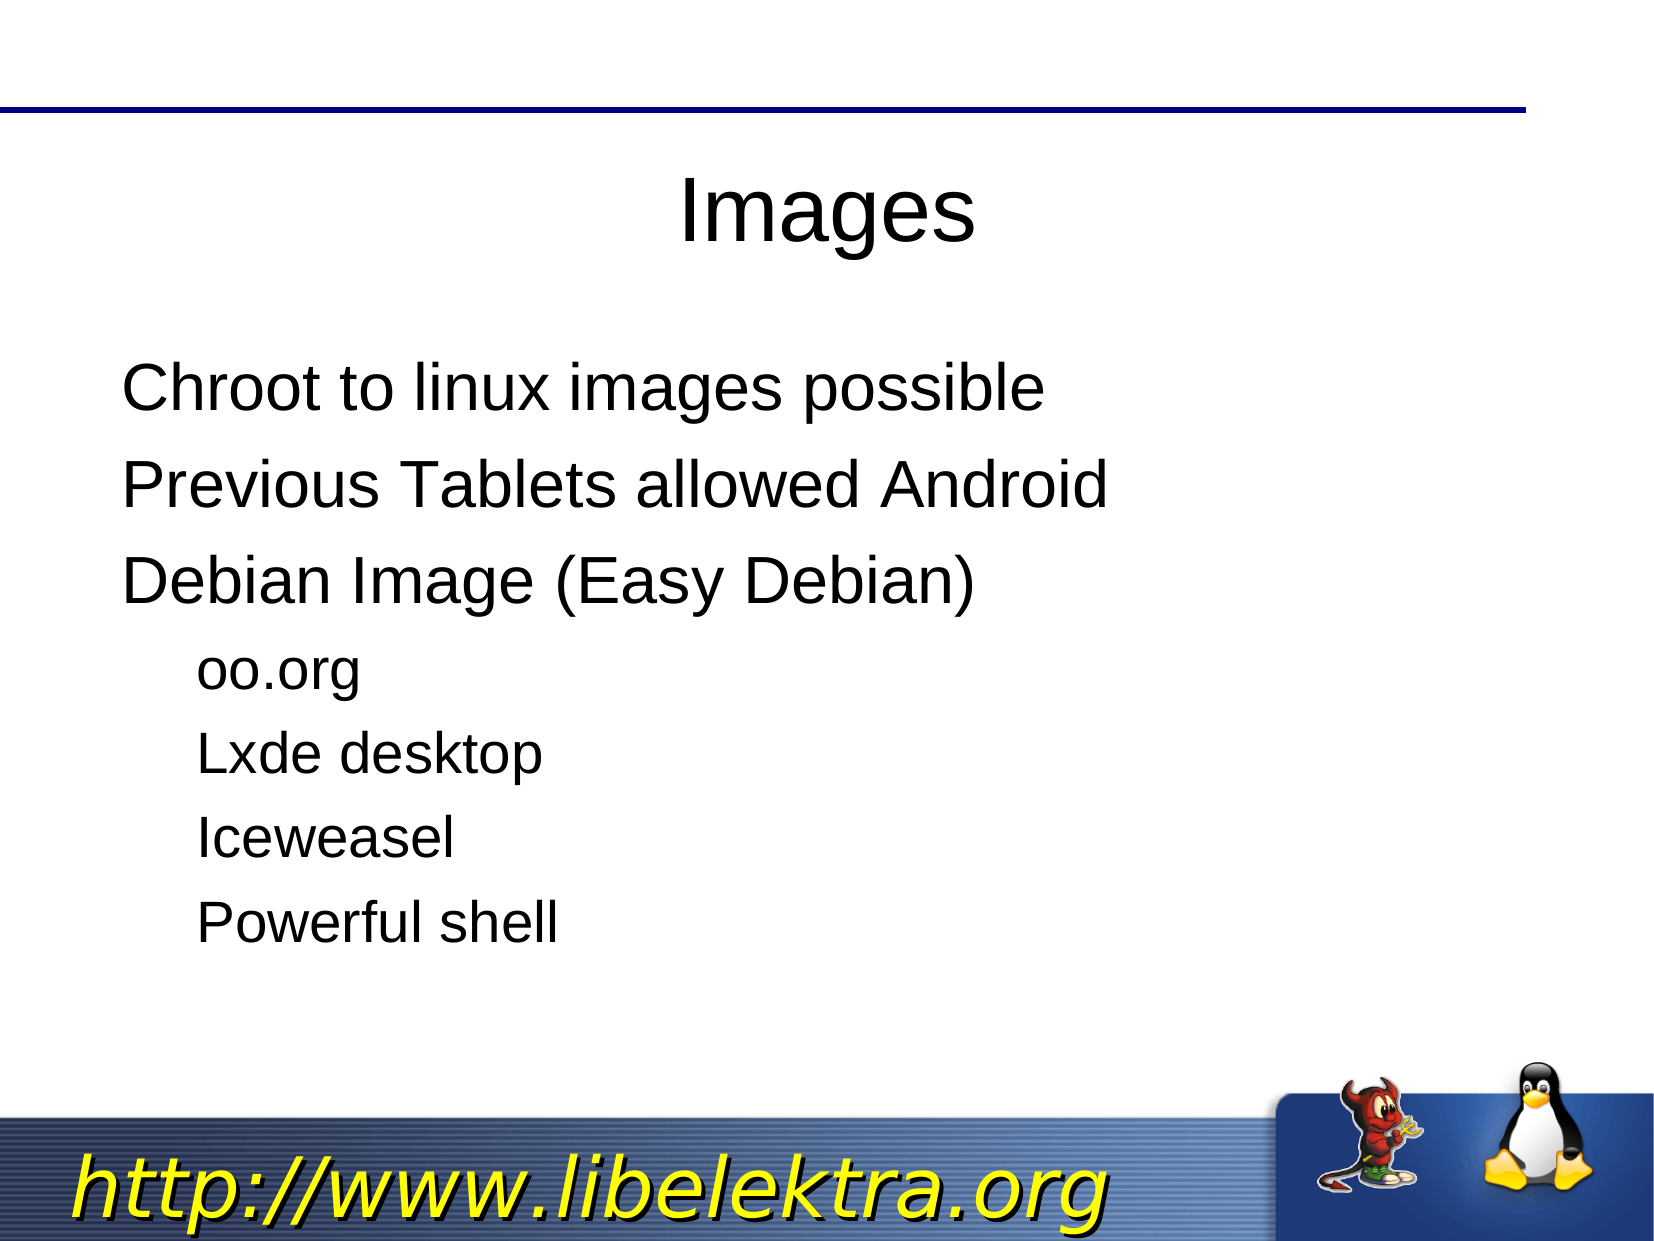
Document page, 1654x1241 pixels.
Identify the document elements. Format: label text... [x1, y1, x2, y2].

title Images [121, 102, 1534, 311]
list Chroot to linux images possible Previous Tablets allowed Android Debian Image (Easy Debian) oo.org Lxde desktop Iceweasel Powerful shell [121, 344, 1534, 1127]
picture [0, 1061, 1654, 1241]
